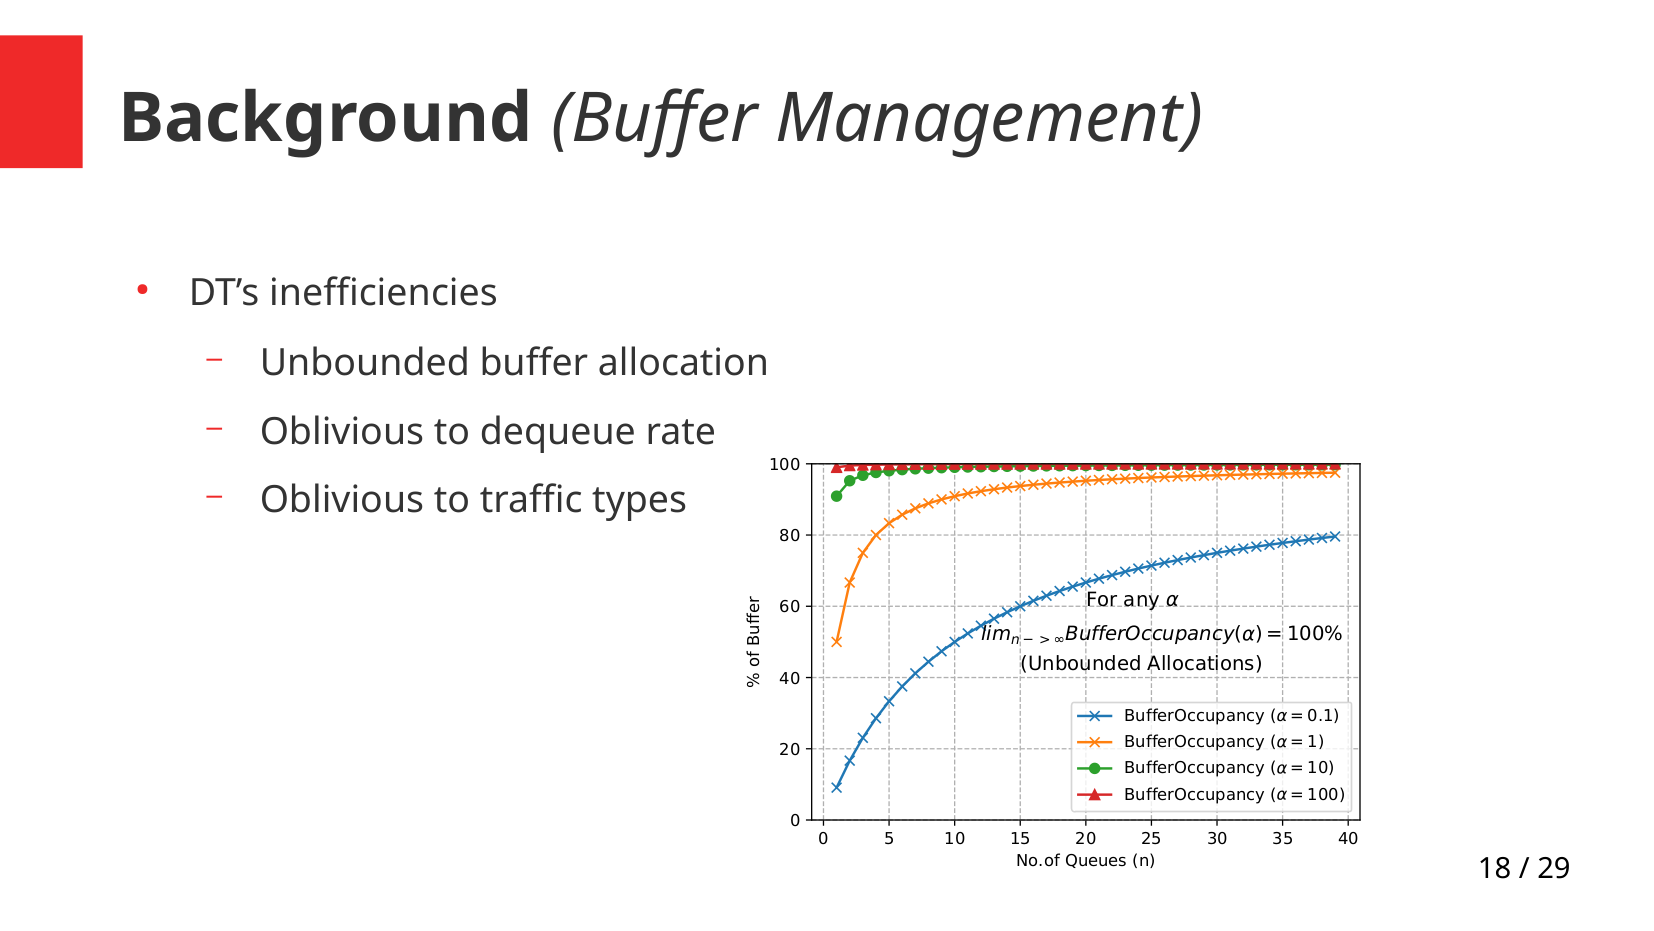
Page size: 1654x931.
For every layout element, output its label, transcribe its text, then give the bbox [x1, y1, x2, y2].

picture [726, 806, 1387, 876]
list DT’s inefficiencies Unbounded buffer allocation Oblivious to dequeue rate Oblivious to traffic types [118, 265, 1536, 806]
title Background (Buffer Management) [118, 36, 1571, 193]
